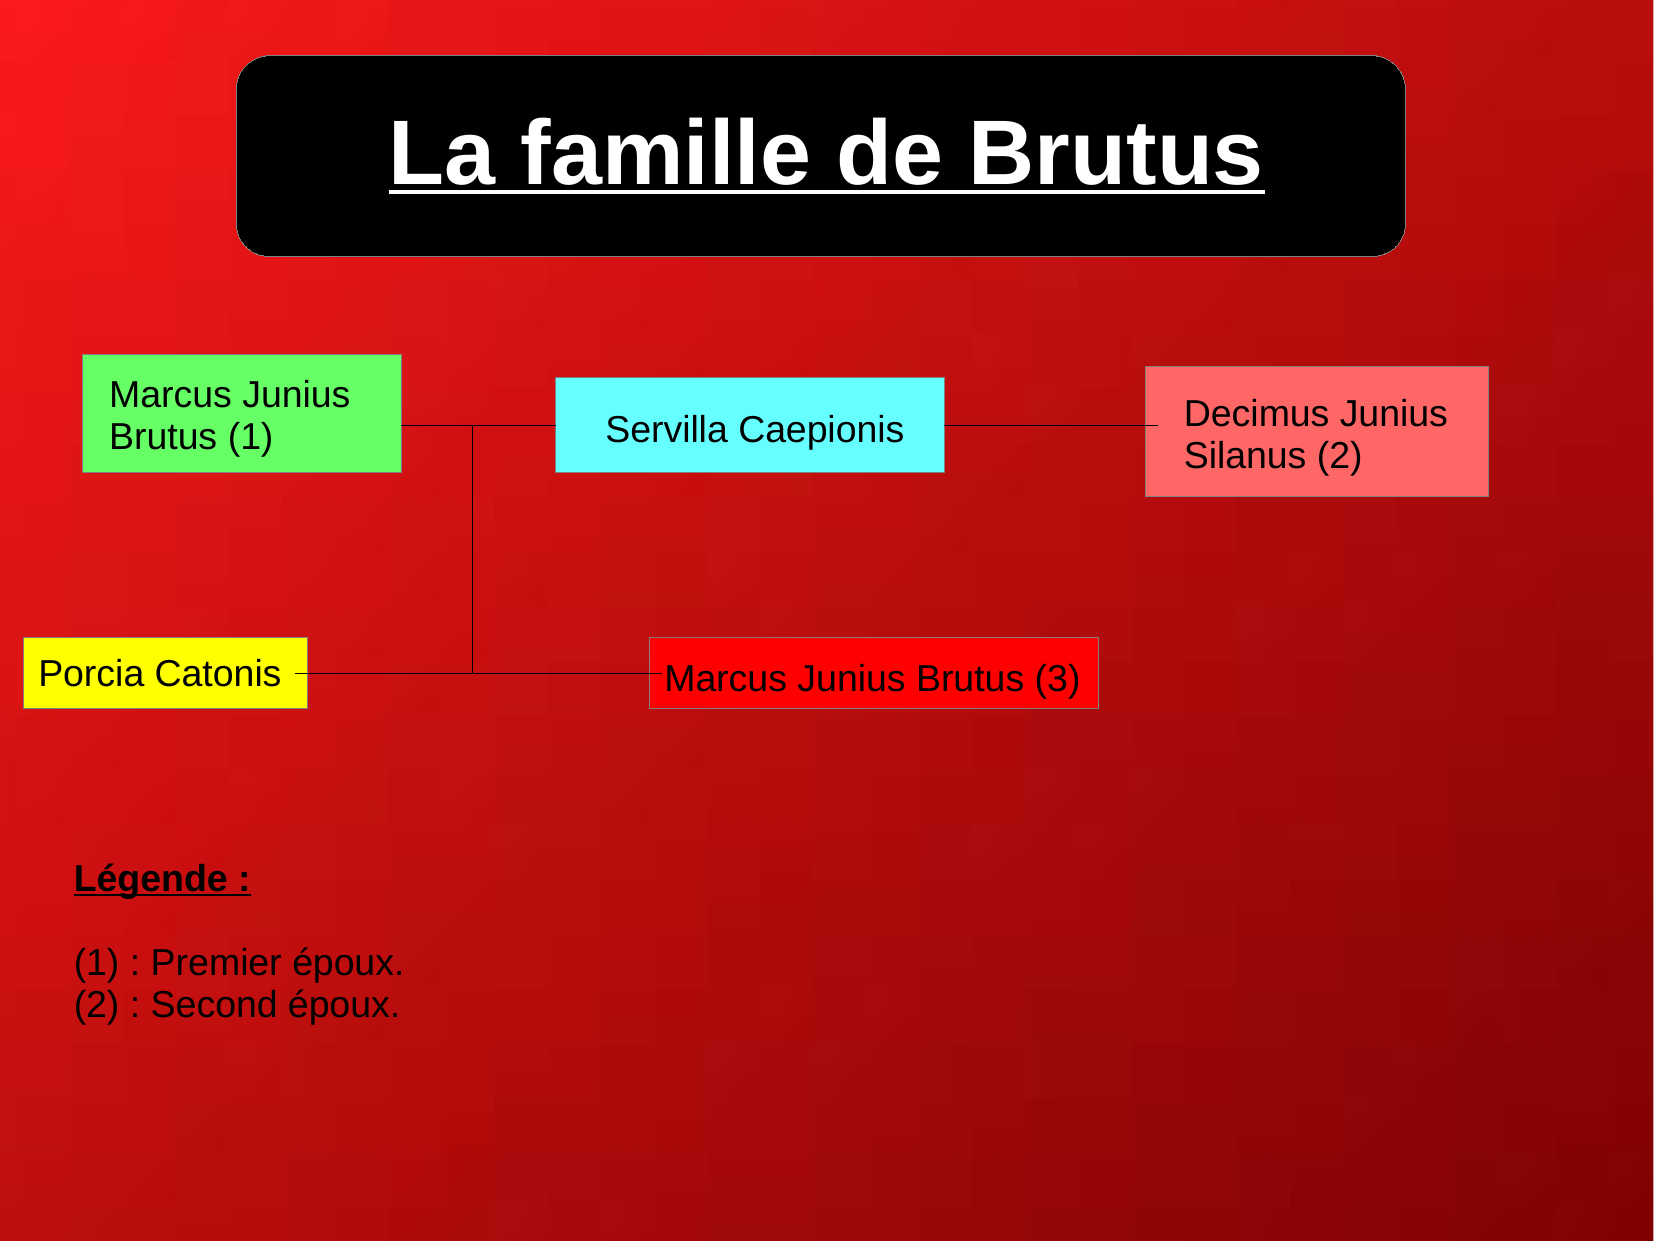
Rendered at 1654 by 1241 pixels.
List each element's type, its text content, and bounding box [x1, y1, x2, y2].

text_box Légende : (1) : Premier époux. (2) : Second époux. [59, 850, 792, 1036]
text_box Servilla Caepionis [590, 401, 934, 459]
text_box Decimus Junius Silanus (2) [1169, 385, 1560, 485]
picture [0, 0, 1654, 1241]
text_box Marcus Junius Brutus (1) [94, 366, 390, 466]
text_box [555, 377, 945, 473]
text_box Porcia Catonis [23, 645, 331, 745]
text_box [649, 637, 1099, 649]
title La famille de Brutus [82, 49, 1571, 257]
text_box [82, 354, 402, 473]
text_box Marcus Junius Brutus (3) [649, 649, 1123, 749]
text_box [23, 637, 308, 645]
text_box [1145, 366, 1489, 497]
